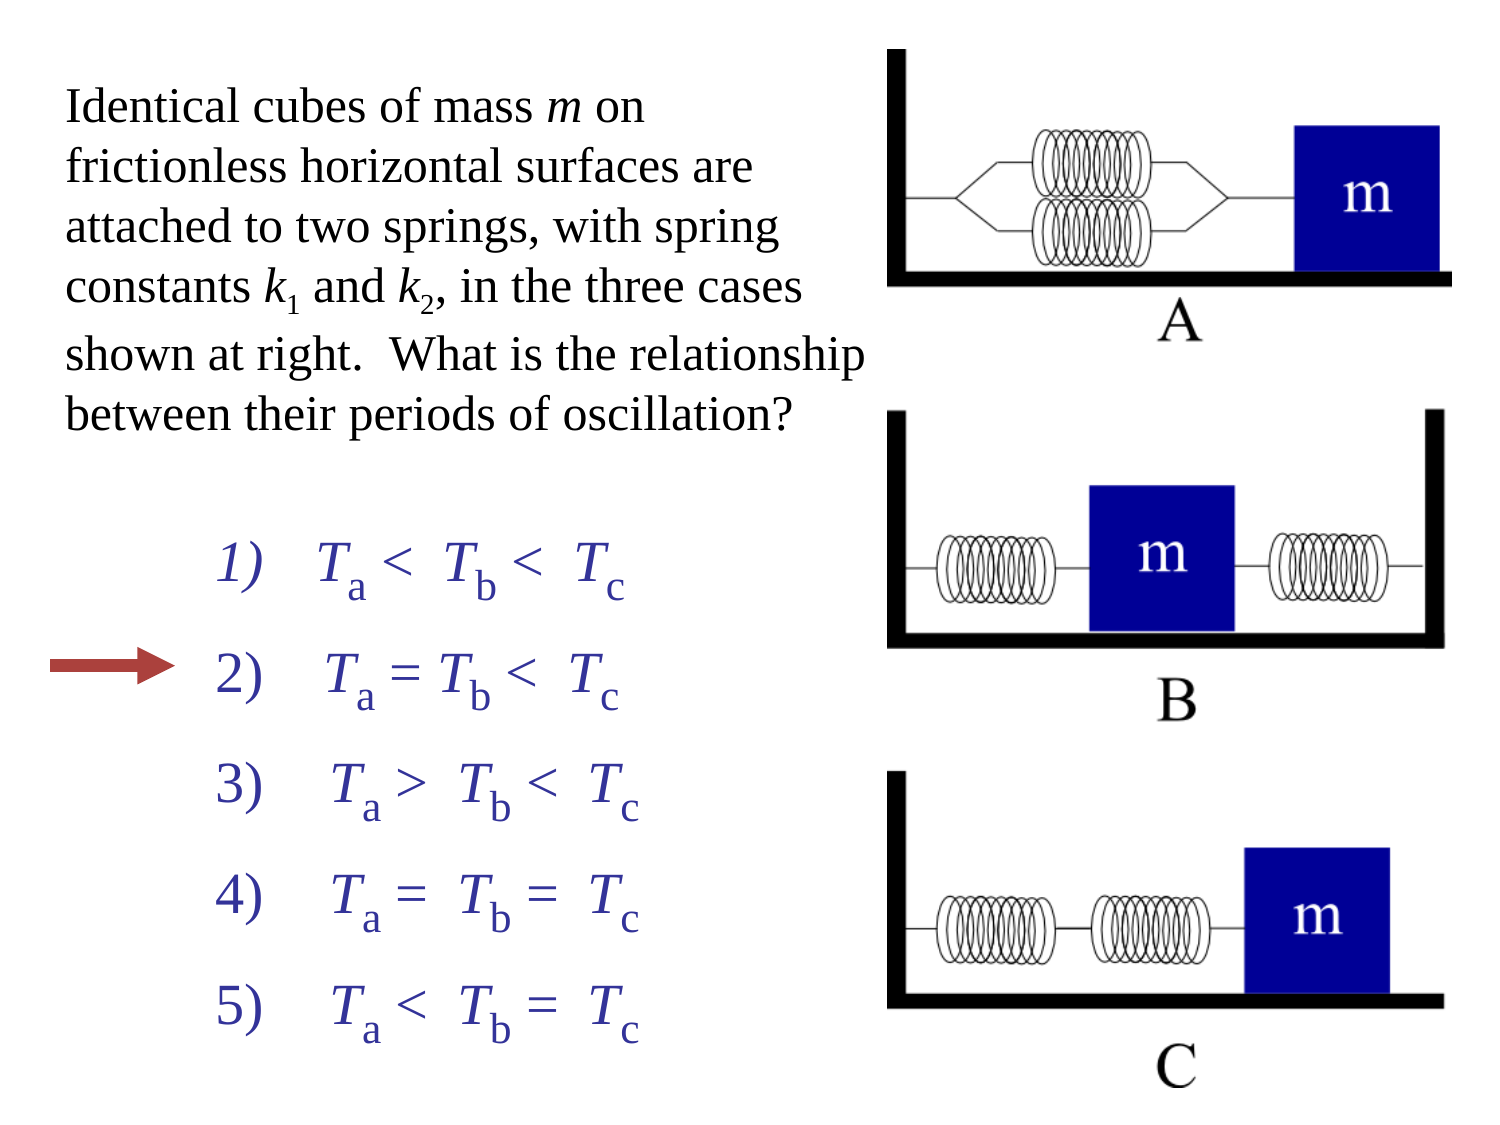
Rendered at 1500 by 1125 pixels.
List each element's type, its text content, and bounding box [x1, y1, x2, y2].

picture [887, 49, 1452, 1088]
title Identical cubes of mass m on frictionless horizontal surfaces are attached to two springs, with spring constants k1 and k2, in the three cases shown at right. What is the relationship between their periods of oscillation? [49, 49, 887, 463]
list Ta < Tb < Tc Ta = Tb < Tc Ta > Tb < Tc Ta = Tb = Tc Ta < Tb = Tc [200, 499, 887, 1051]
